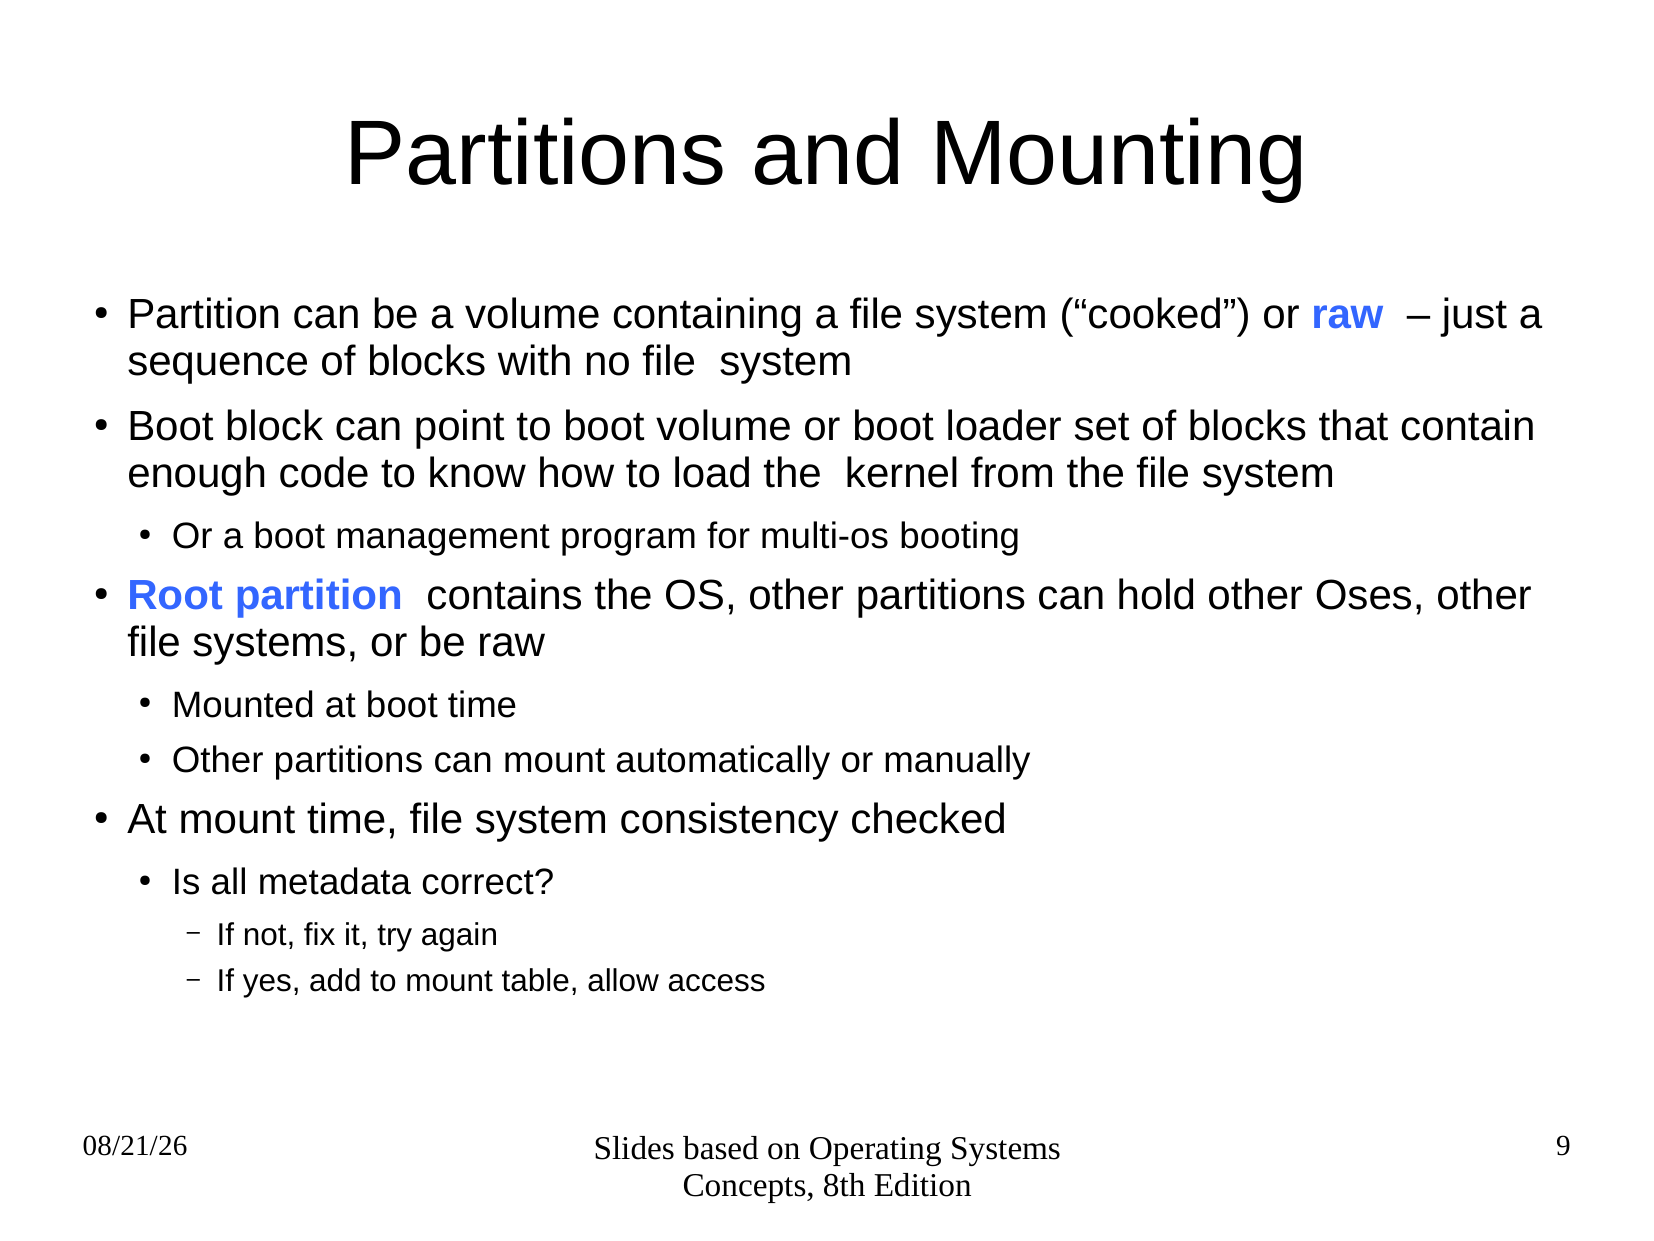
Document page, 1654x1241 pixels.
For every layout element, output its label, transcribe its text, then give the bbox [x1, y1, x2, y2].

list Partition can be a volume containing a file system (“cooked”) or raw – just a sequence of blocks with no file system Boot block can point to boot volume or boot loader set of blocks that contain enough code to know how to load the kernel from the file system Or a boot management program for multi-os booting Root partition contains the OS, other partitions can hold other Oses, other file systems, or be raw Mounted at boot time Other partitions can mount automatically or manually At mount time, file system consistency checked Is all metadata correct? If not, fix it, try again If yes, add to mount table, allow access [82, 290, 1571, 1010]
title Partitions and Mounting [82, 49, 1571, 257]
